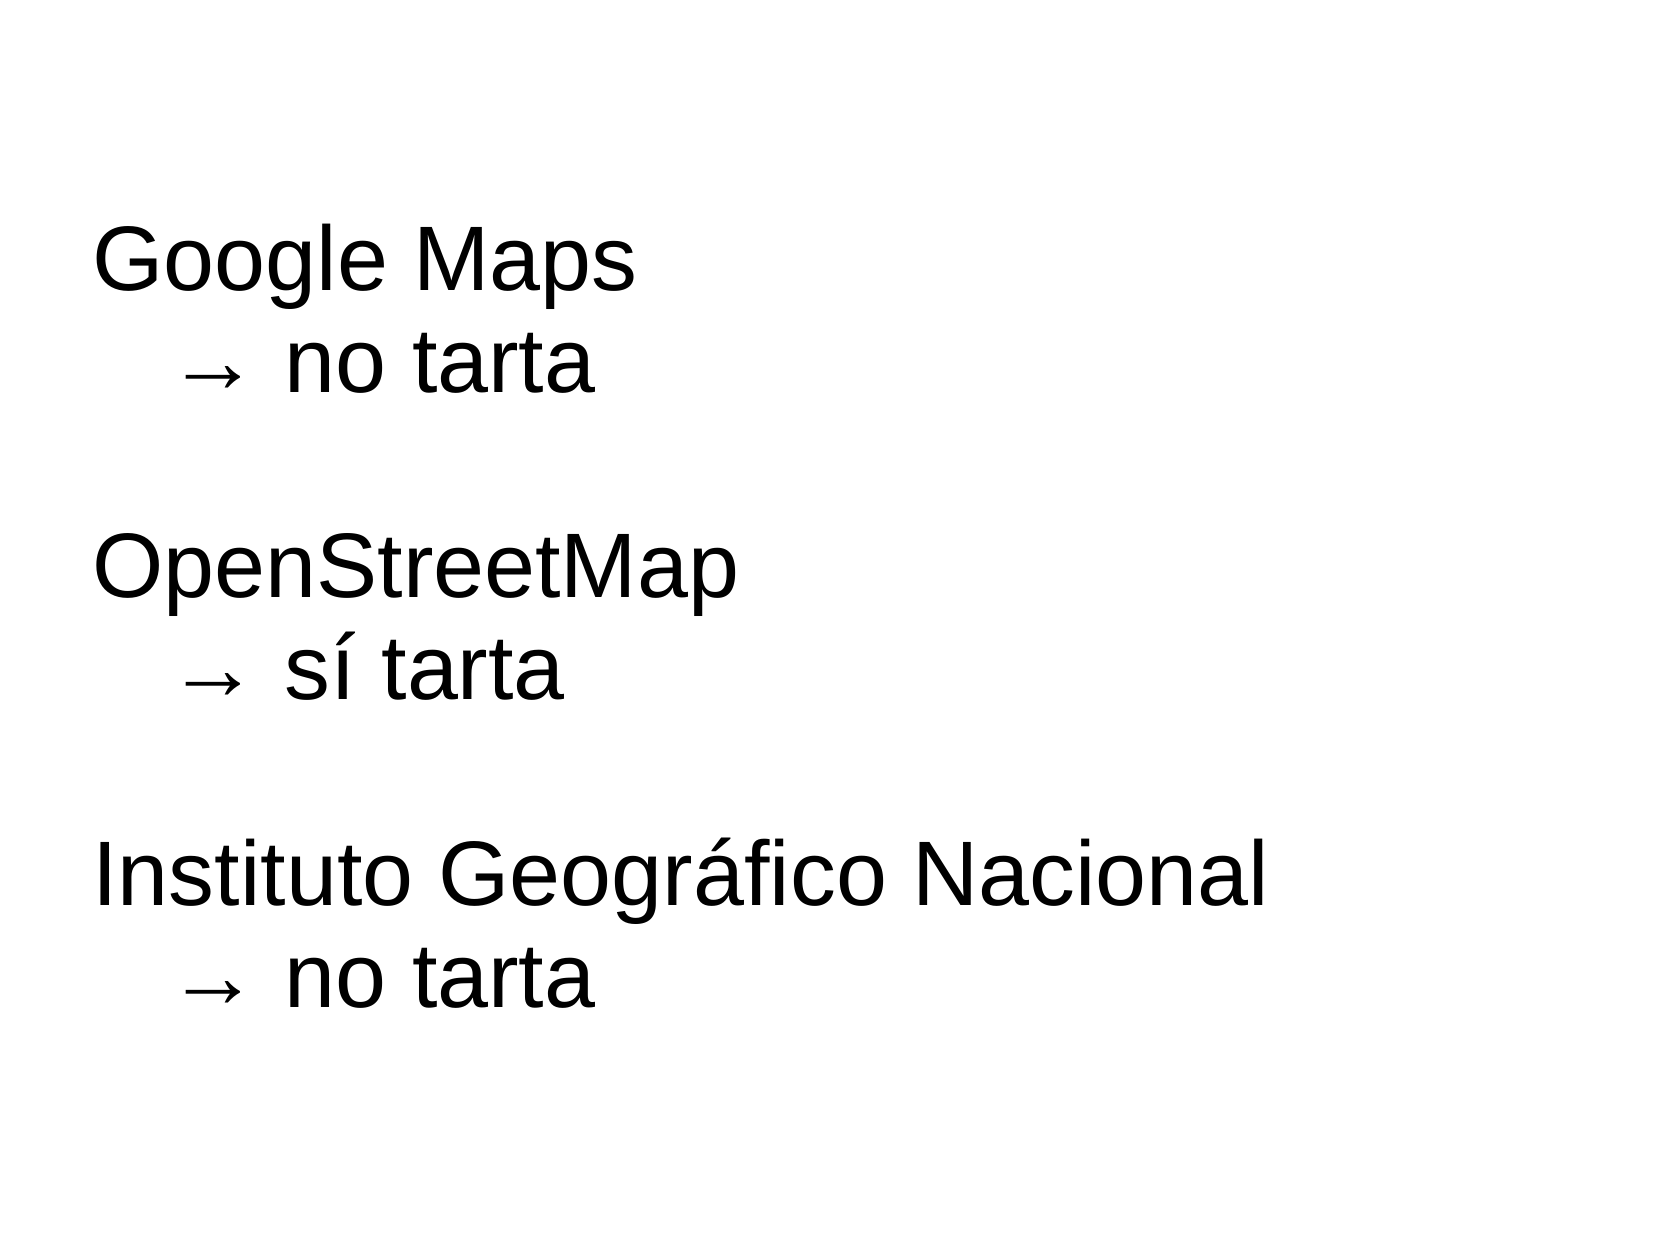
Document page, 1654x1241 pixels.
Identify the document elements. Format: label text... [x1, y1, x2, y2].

text_box Google Maps → no tarta OpenStreetMap → sí tarta Instituto Geográfico Nacional → no tarta [92, 206, 1581, 1028]
